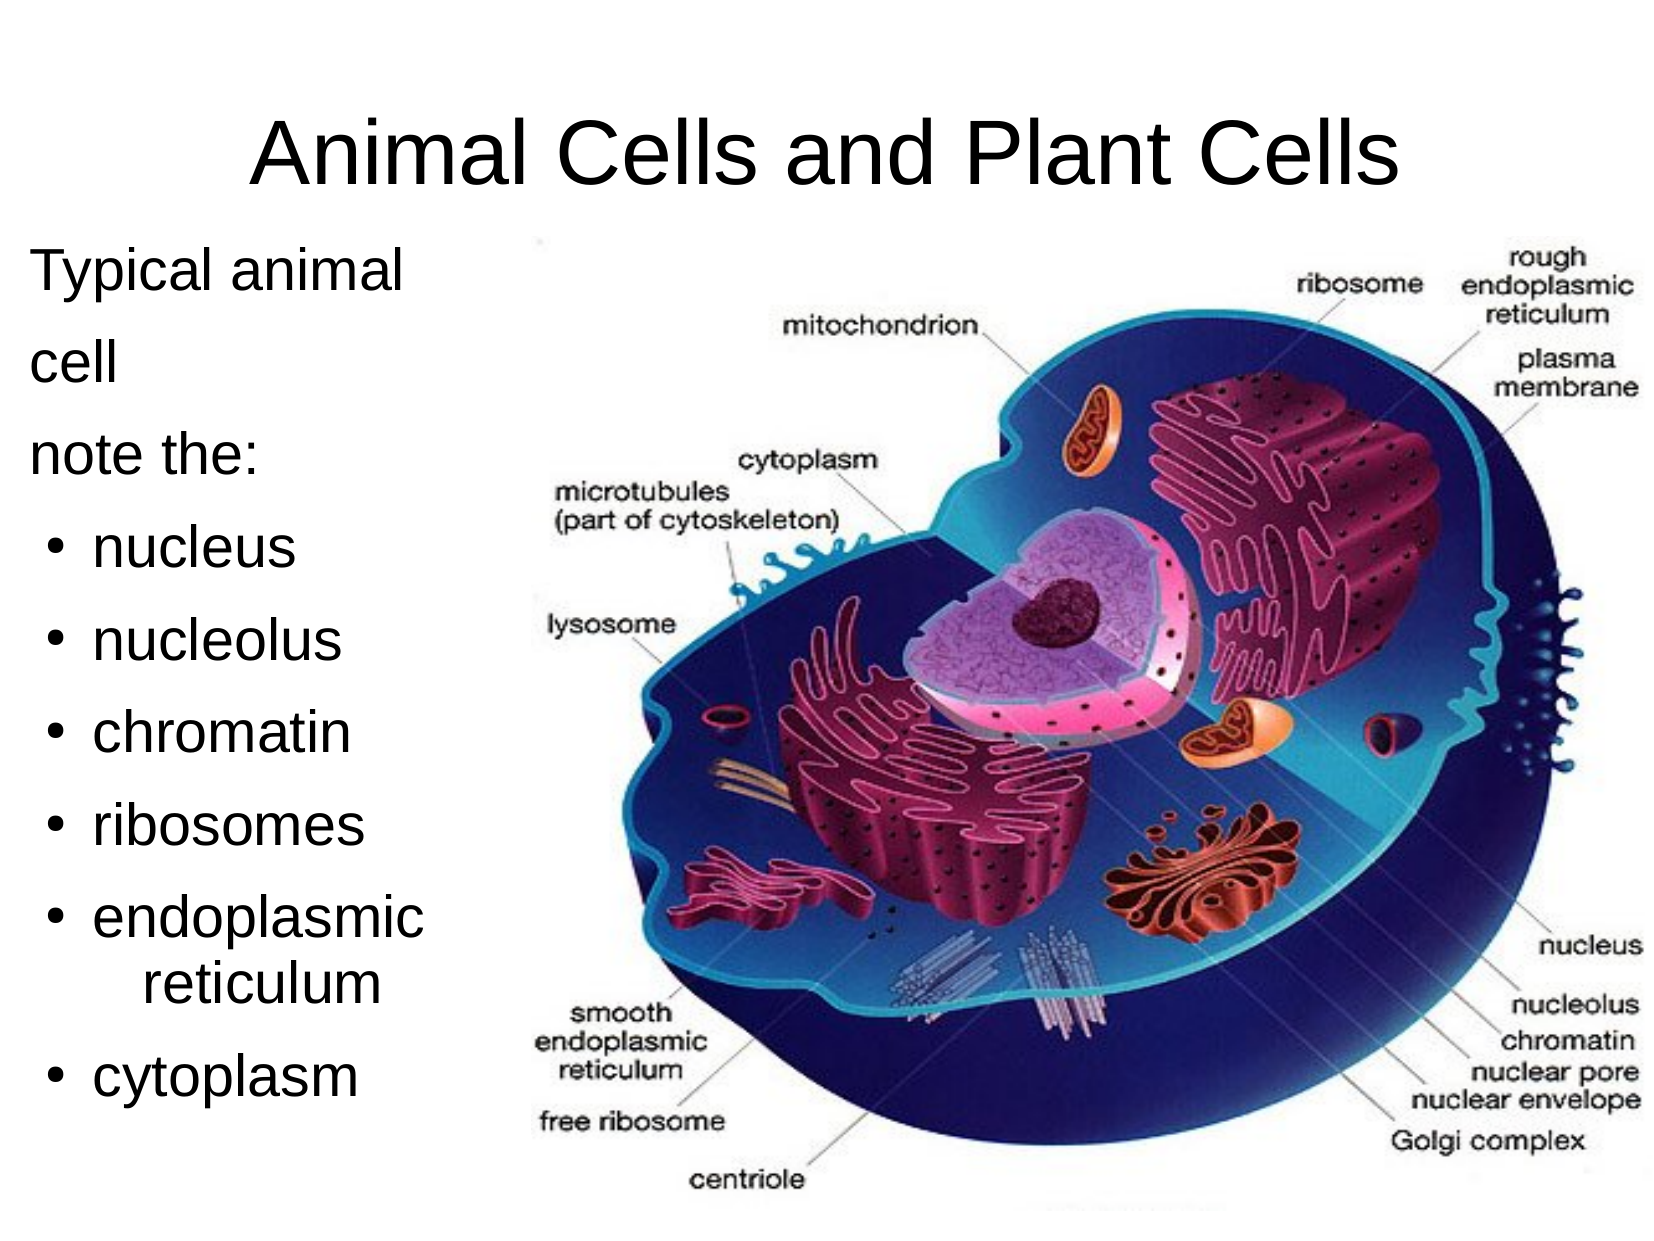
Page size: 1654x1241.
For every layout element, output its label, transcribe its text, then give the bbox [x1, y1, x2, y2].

title Animal Cells and Plant Cells [82, 49, 1571, 257]
list Typical animal cell note the: nucleus nucleolus chromatin ribosomes endoplasmic reticulum cytoplasm [29, 236, 502, 1118]
picture [531, 236, 1654, 1211]
